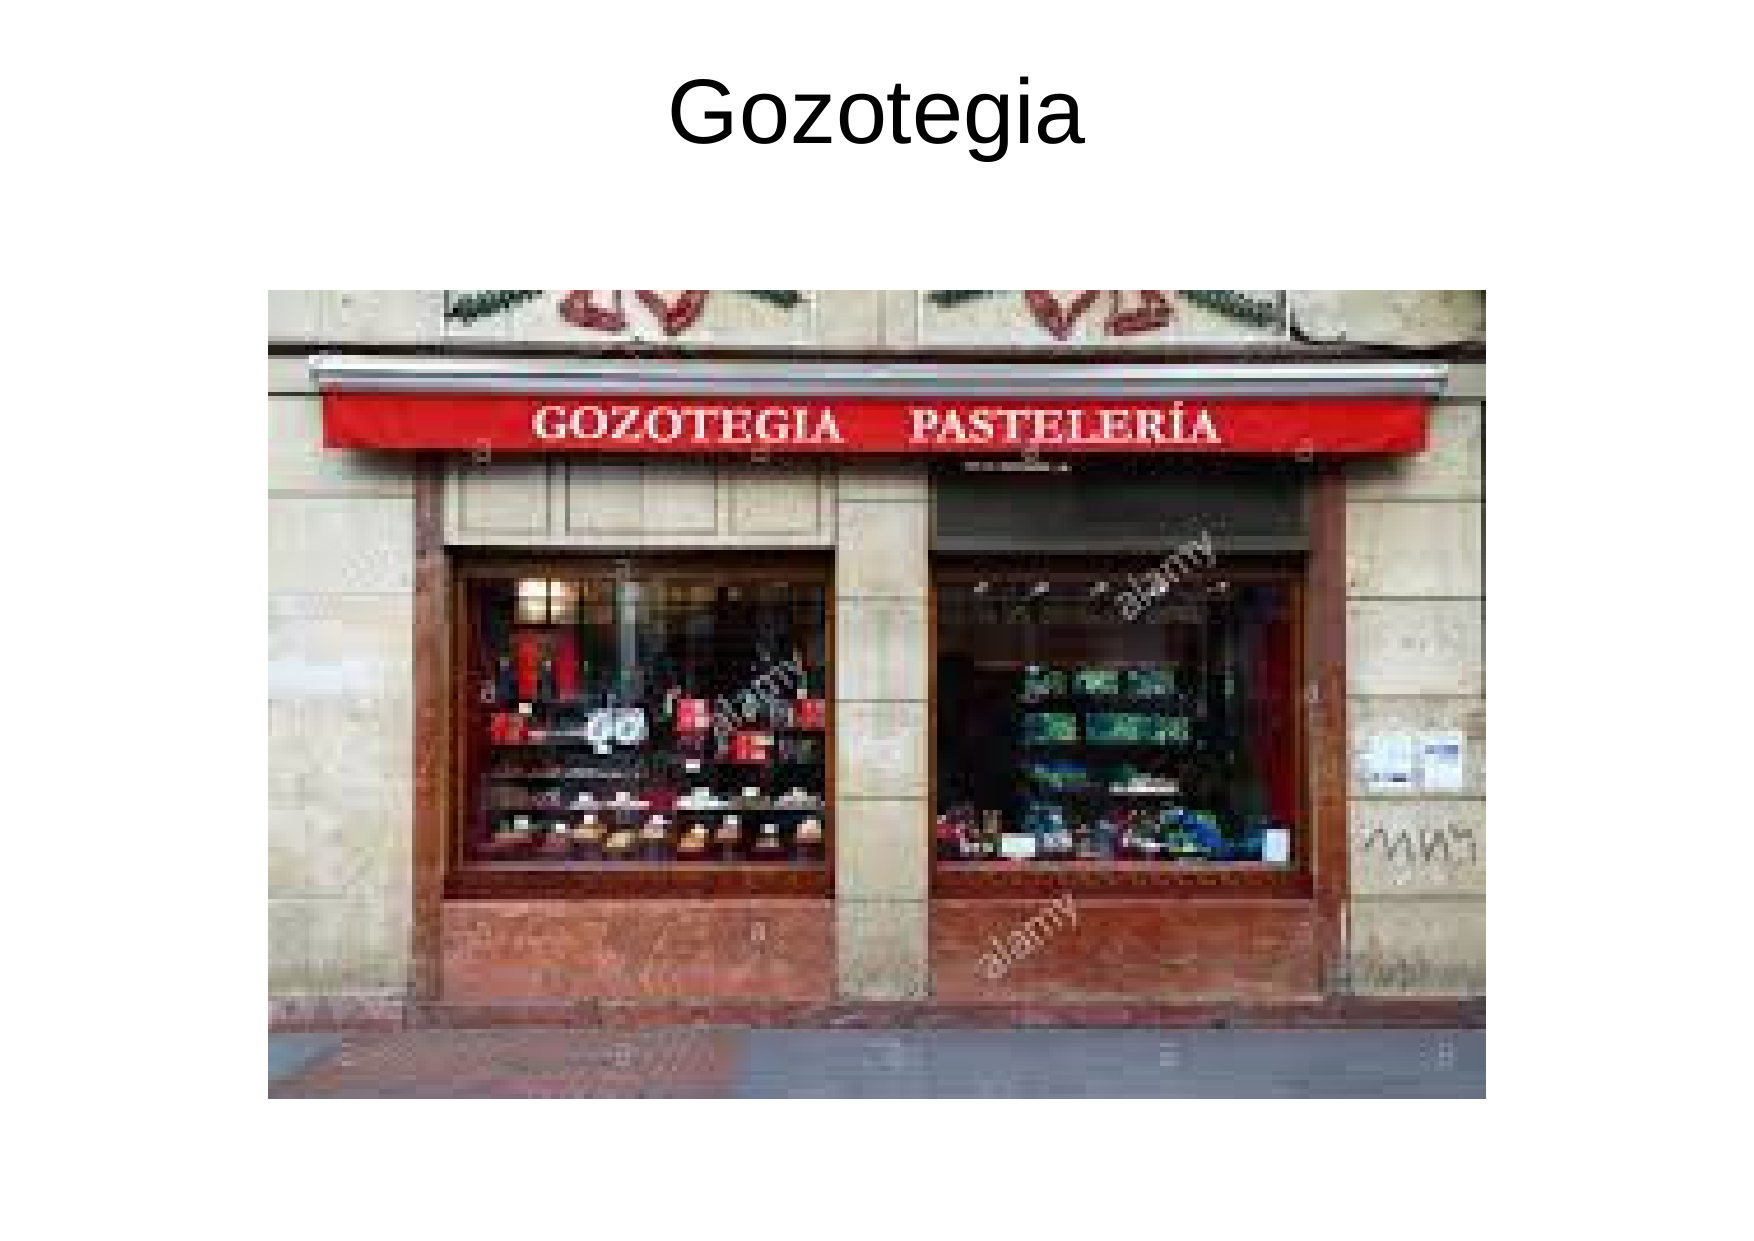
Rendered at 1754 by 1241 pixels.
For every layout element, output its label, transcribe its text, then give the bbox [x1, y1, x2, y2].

picture [268, 290, 1486, 1099]
title Gozotegia [87, 8, 1667, 216]
